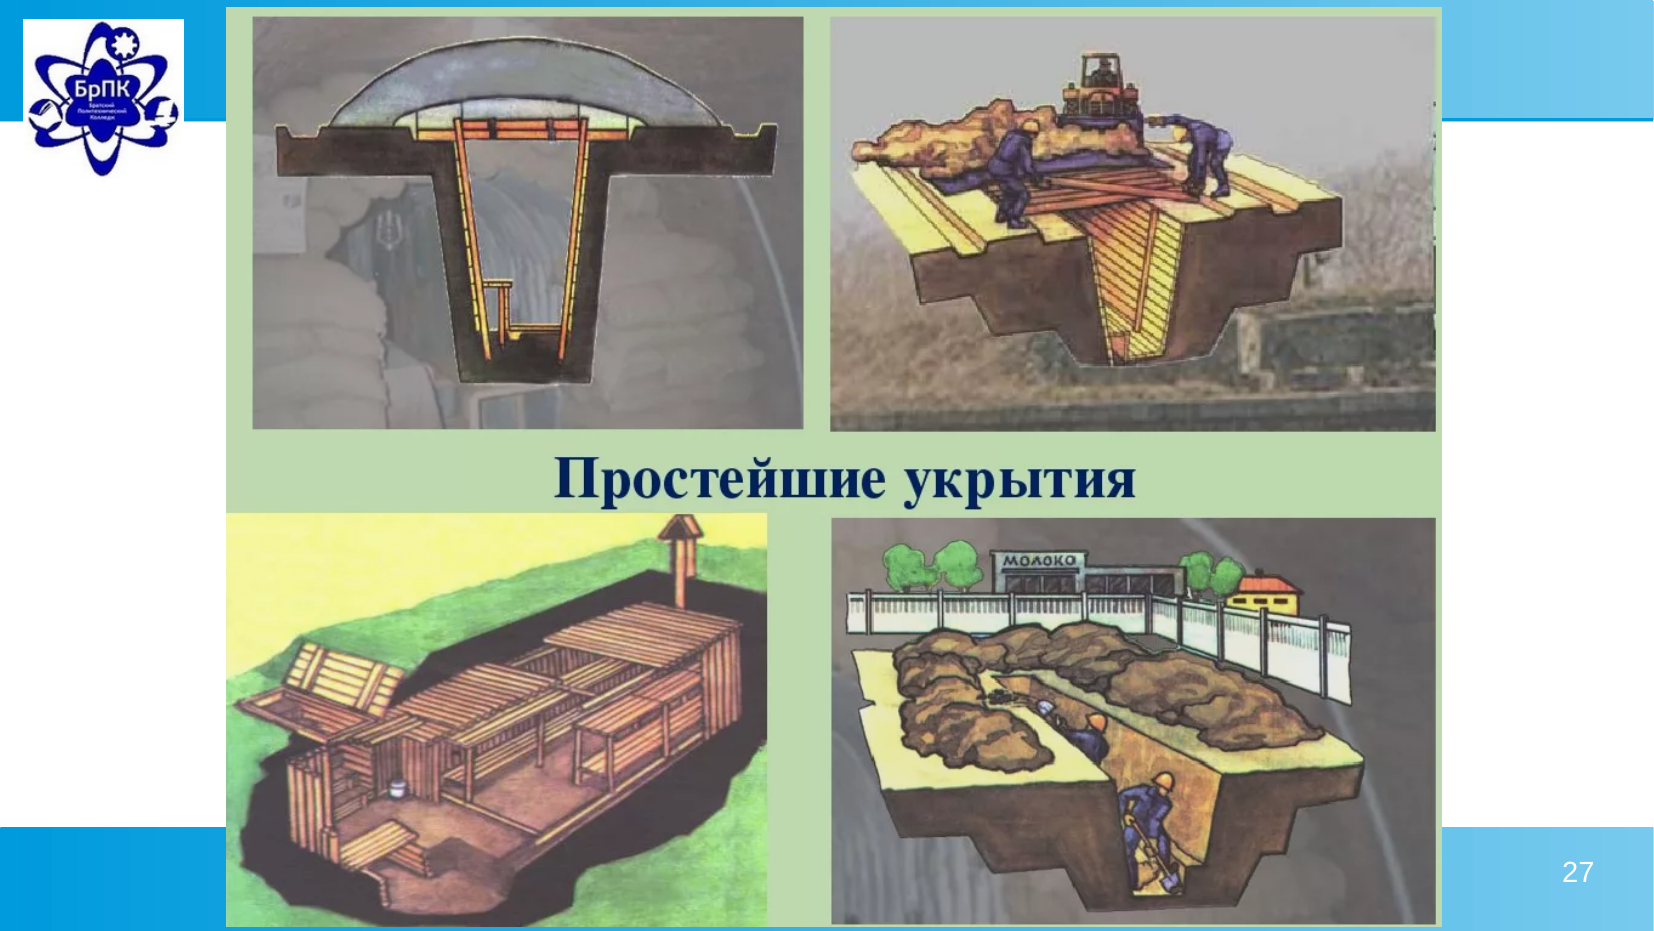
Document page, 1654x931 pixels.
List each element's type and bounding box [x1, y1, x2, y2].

picture [226, 7, 1442, 927]
picture [23, 20, 184, 179]
